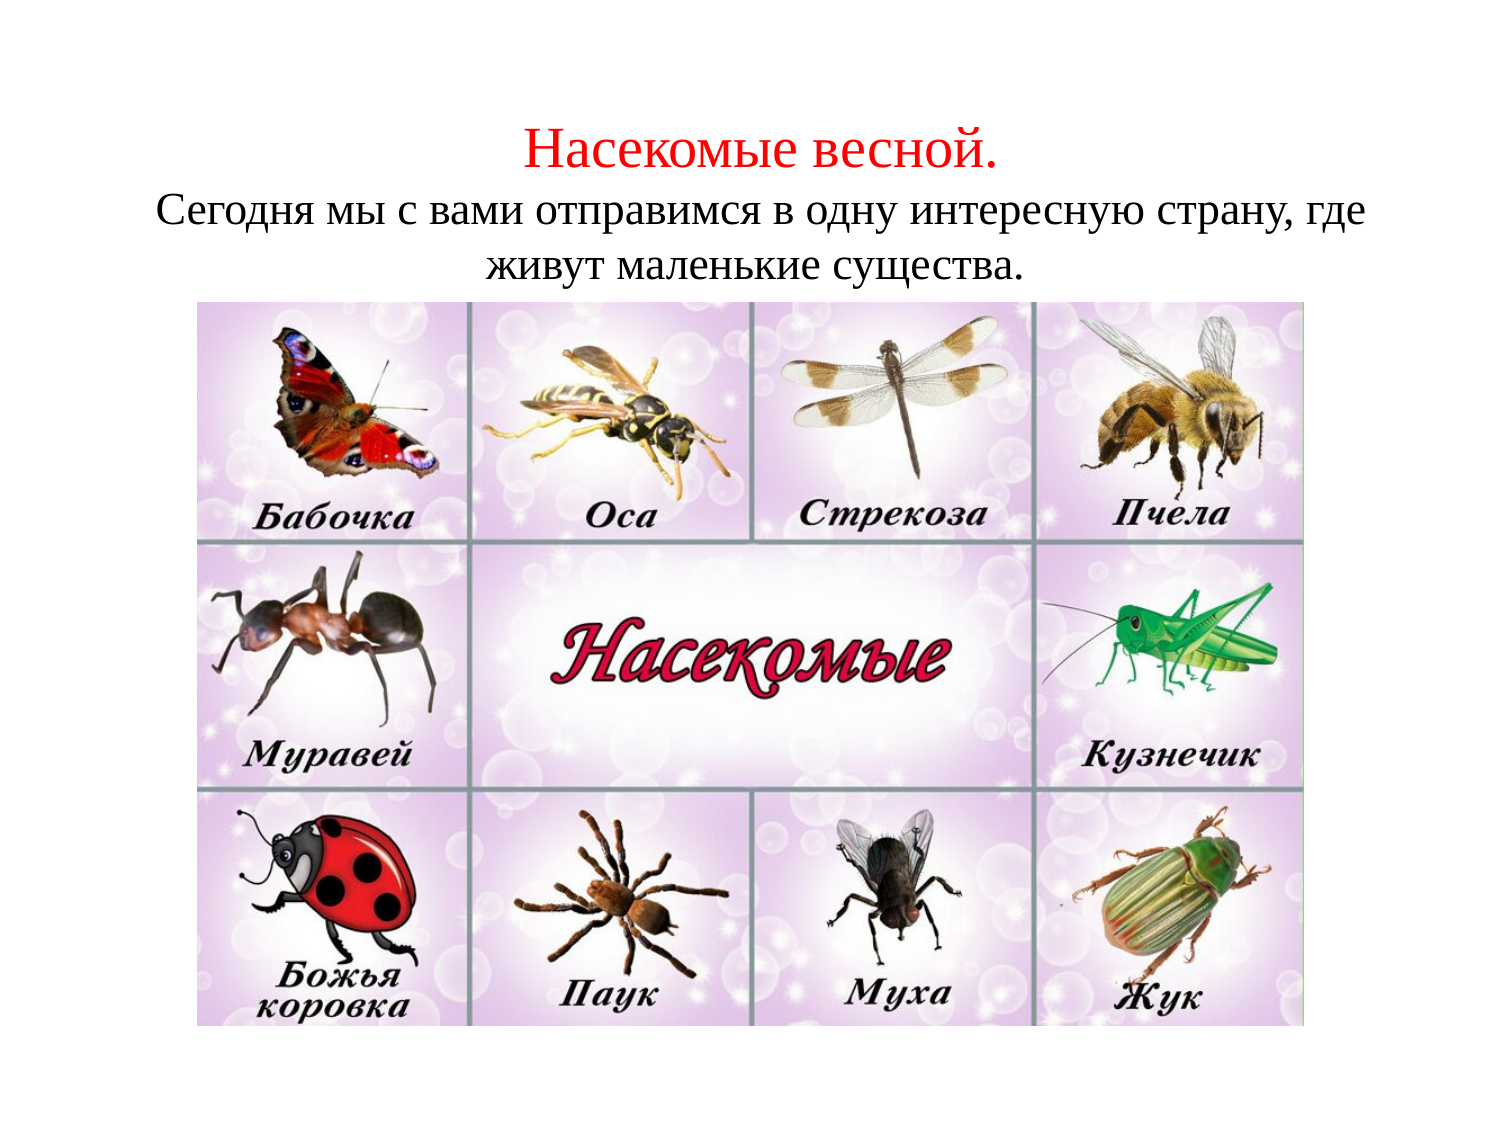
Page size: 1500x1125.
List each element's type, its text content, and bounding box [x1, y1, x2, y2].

title Насекомые весной. Сегодня мы с вами отправимся в одну интересную страну, где живут маленькие существа. [123, 78, 1399, 320]
picture [197, 302, 1304, 1026]
